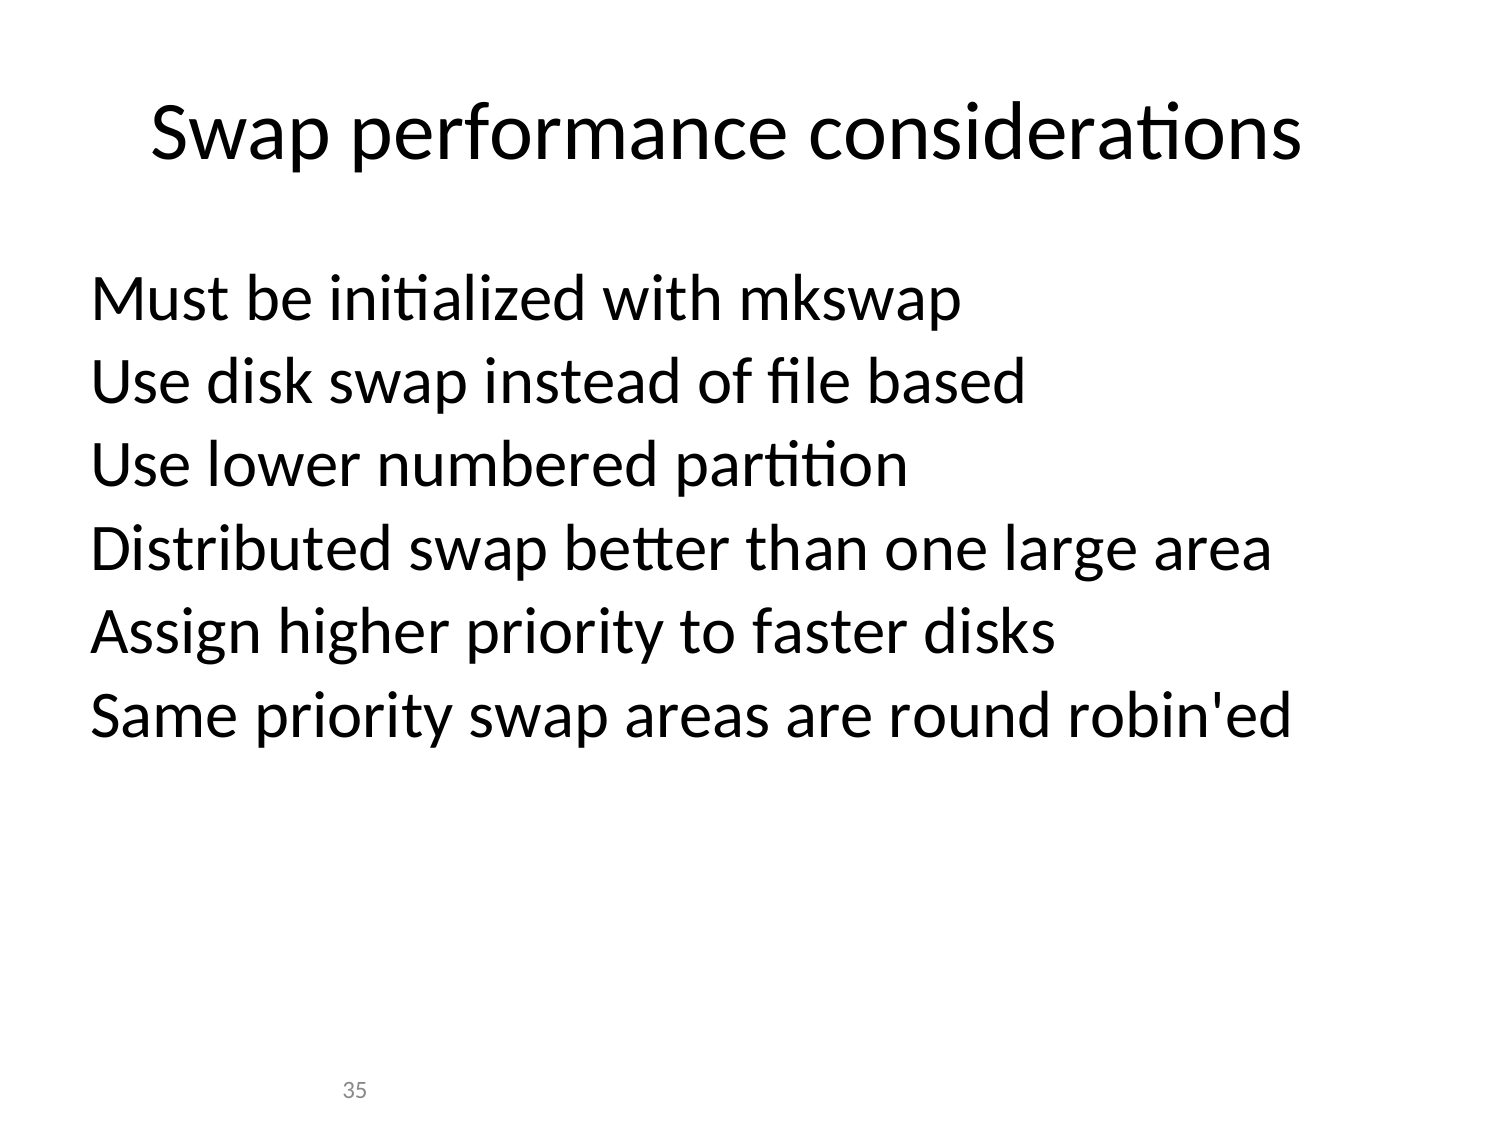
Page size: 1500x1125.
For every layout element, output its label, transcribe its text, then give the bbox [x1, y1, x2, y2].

text_box Must be initialized with mkswap Use disk swap instead of file based Use lower numbered partition Distributed swap better than one large area Assign higher priority to faster disks Same priority swap areas are round robin'ed [75, 262, 1426, 1098]
text_box Swap performance considerations [75, 31, 1426, 247]
text_box <number> [327, 1074, 1207, 1111]
